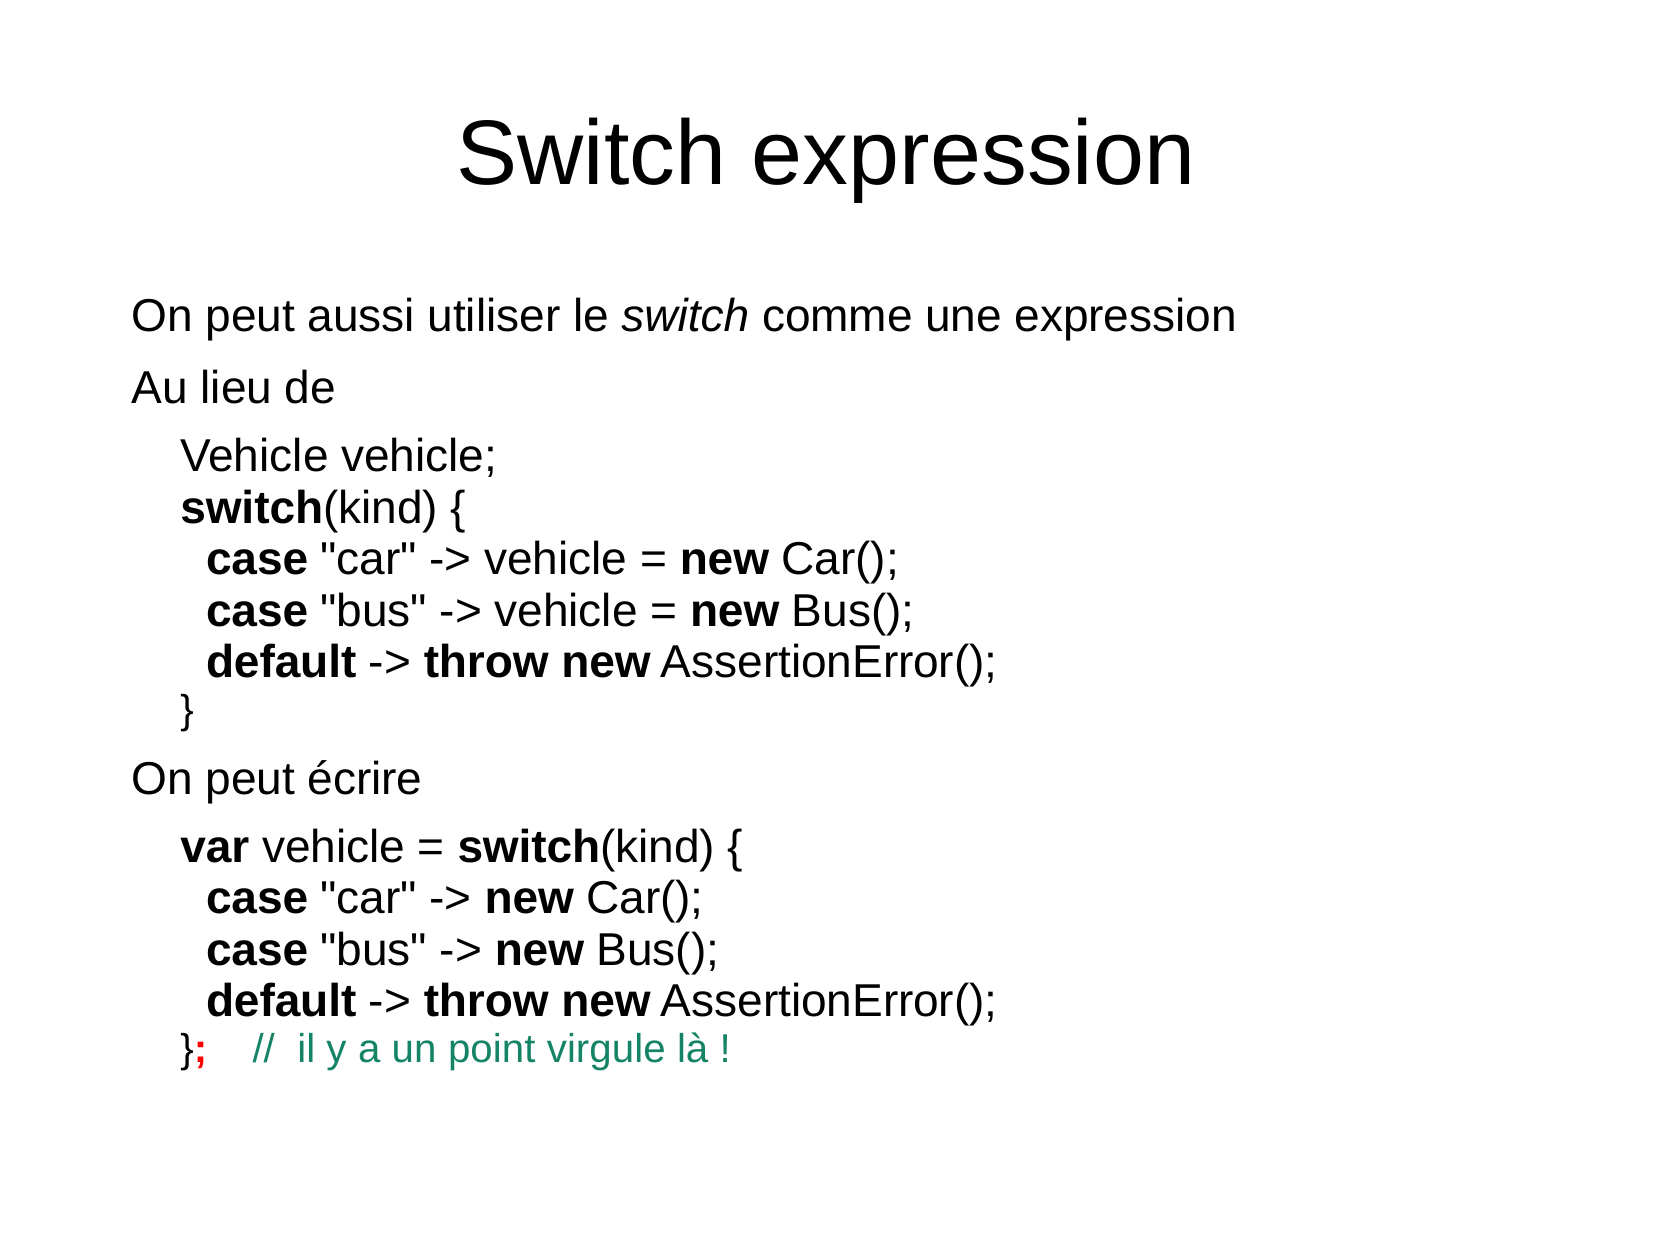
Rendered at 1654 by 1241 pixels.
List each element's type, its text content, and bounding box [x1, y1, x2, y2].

list On peut aussi utiliser le switch comme une expression Au lieu de Vehicle vehicle; switch(kind) { case "car" -> vehicle = new Car(); case "bus" -> vehicle = new Bus(); default -> throw new AssertionError(); } On peut écrire var vehicle = switch(kind) { case "car" -> new Car(); case "bus" -> new Bus(); default -> throw new AssertionError(); }; // il y a un point virgule là ! [82, 290, 1571, 1081]
title Switch expression [82, 49, 1571, 257]
